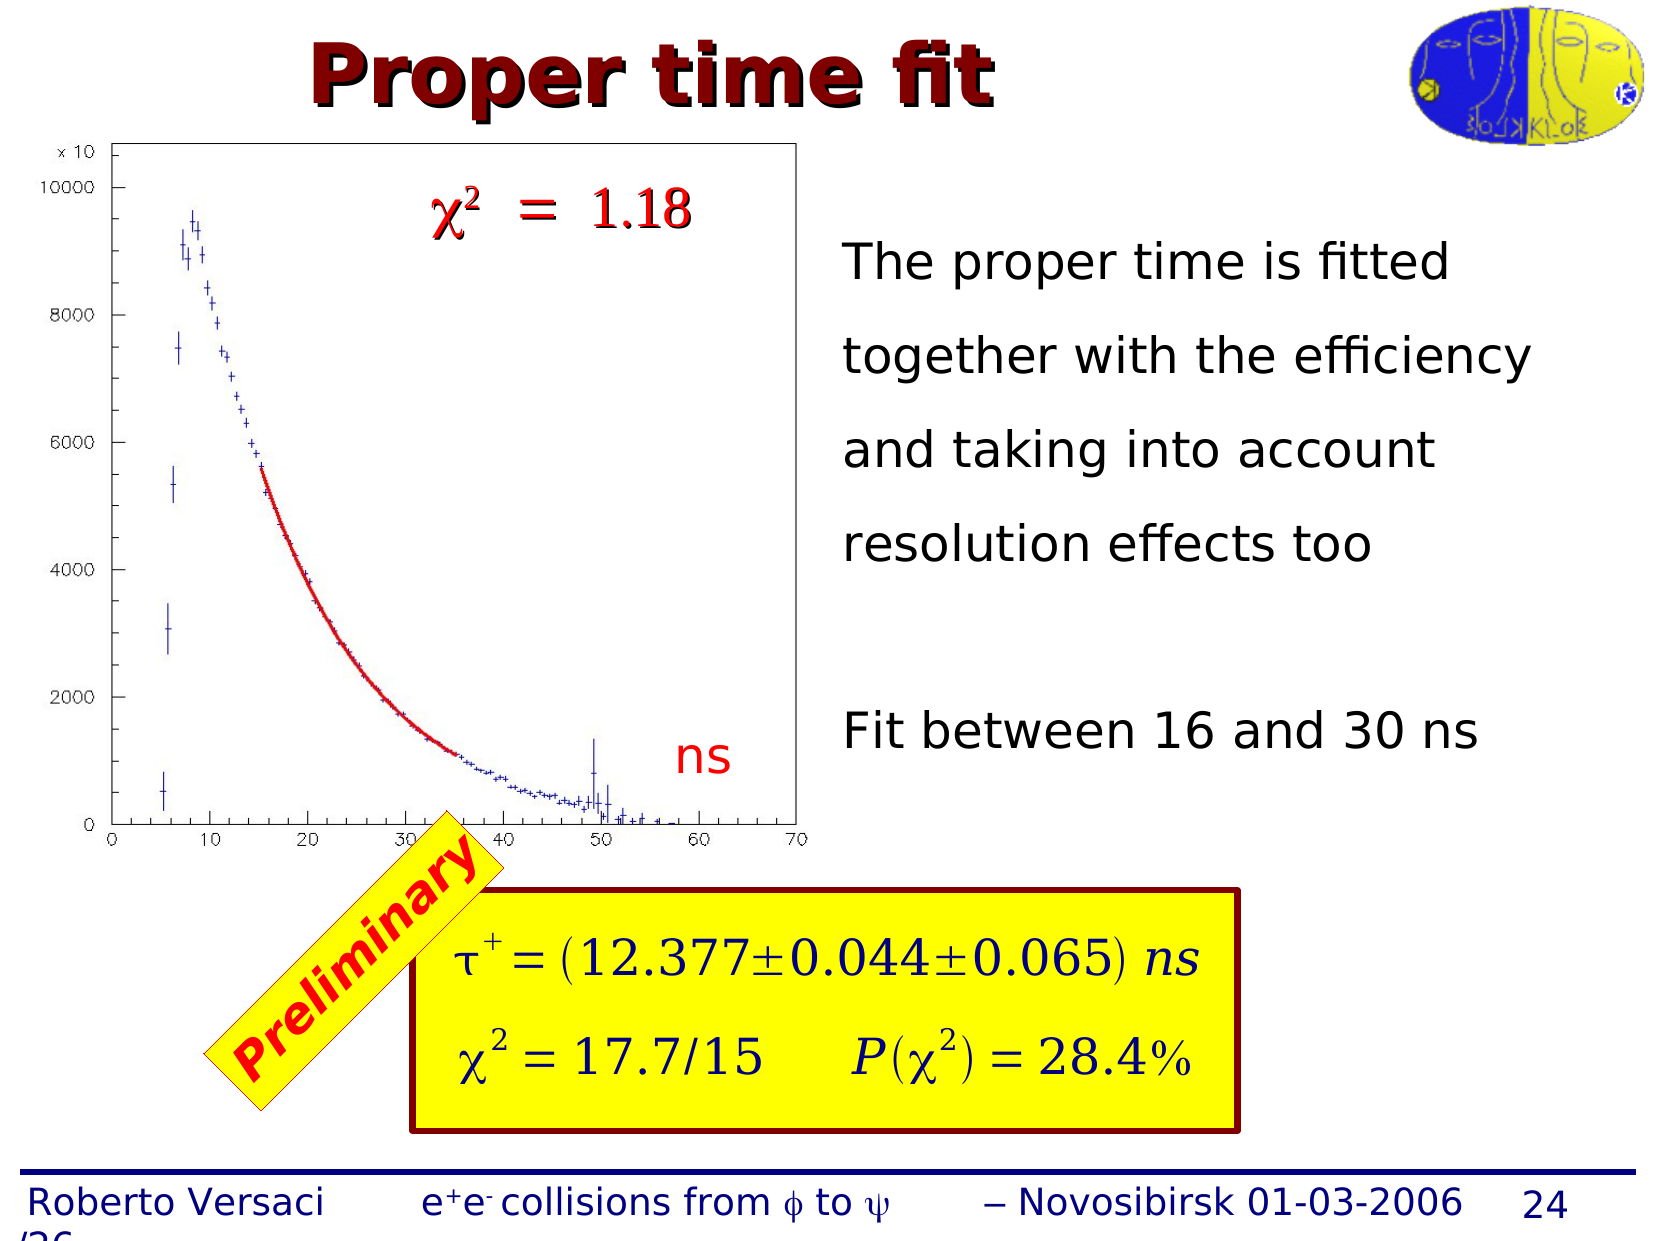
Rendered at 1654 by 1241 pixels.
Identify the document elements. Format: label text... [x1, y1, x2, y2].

text_box [258, 864, 1238, 1131]
picture [34, 132, 817, 854]
text_box Preliminary [204, 810, 503, 1109]
text_box ns [660, 719, 751, 794]
text_box 2 = 1.18 [376, 177, 748, 247]
picture [1398, 0, 1654, 151]
text_box The proper time is fitted together with the efficiency and taking into account resolution effects too Fit between 16 and 30 ns [825, 223, 1613, 771]
text_box [203, 810, 449, 1055]
title Proper time fit [24, 18, 1276, 132]
chart [448, 921, 1206, 1090]
